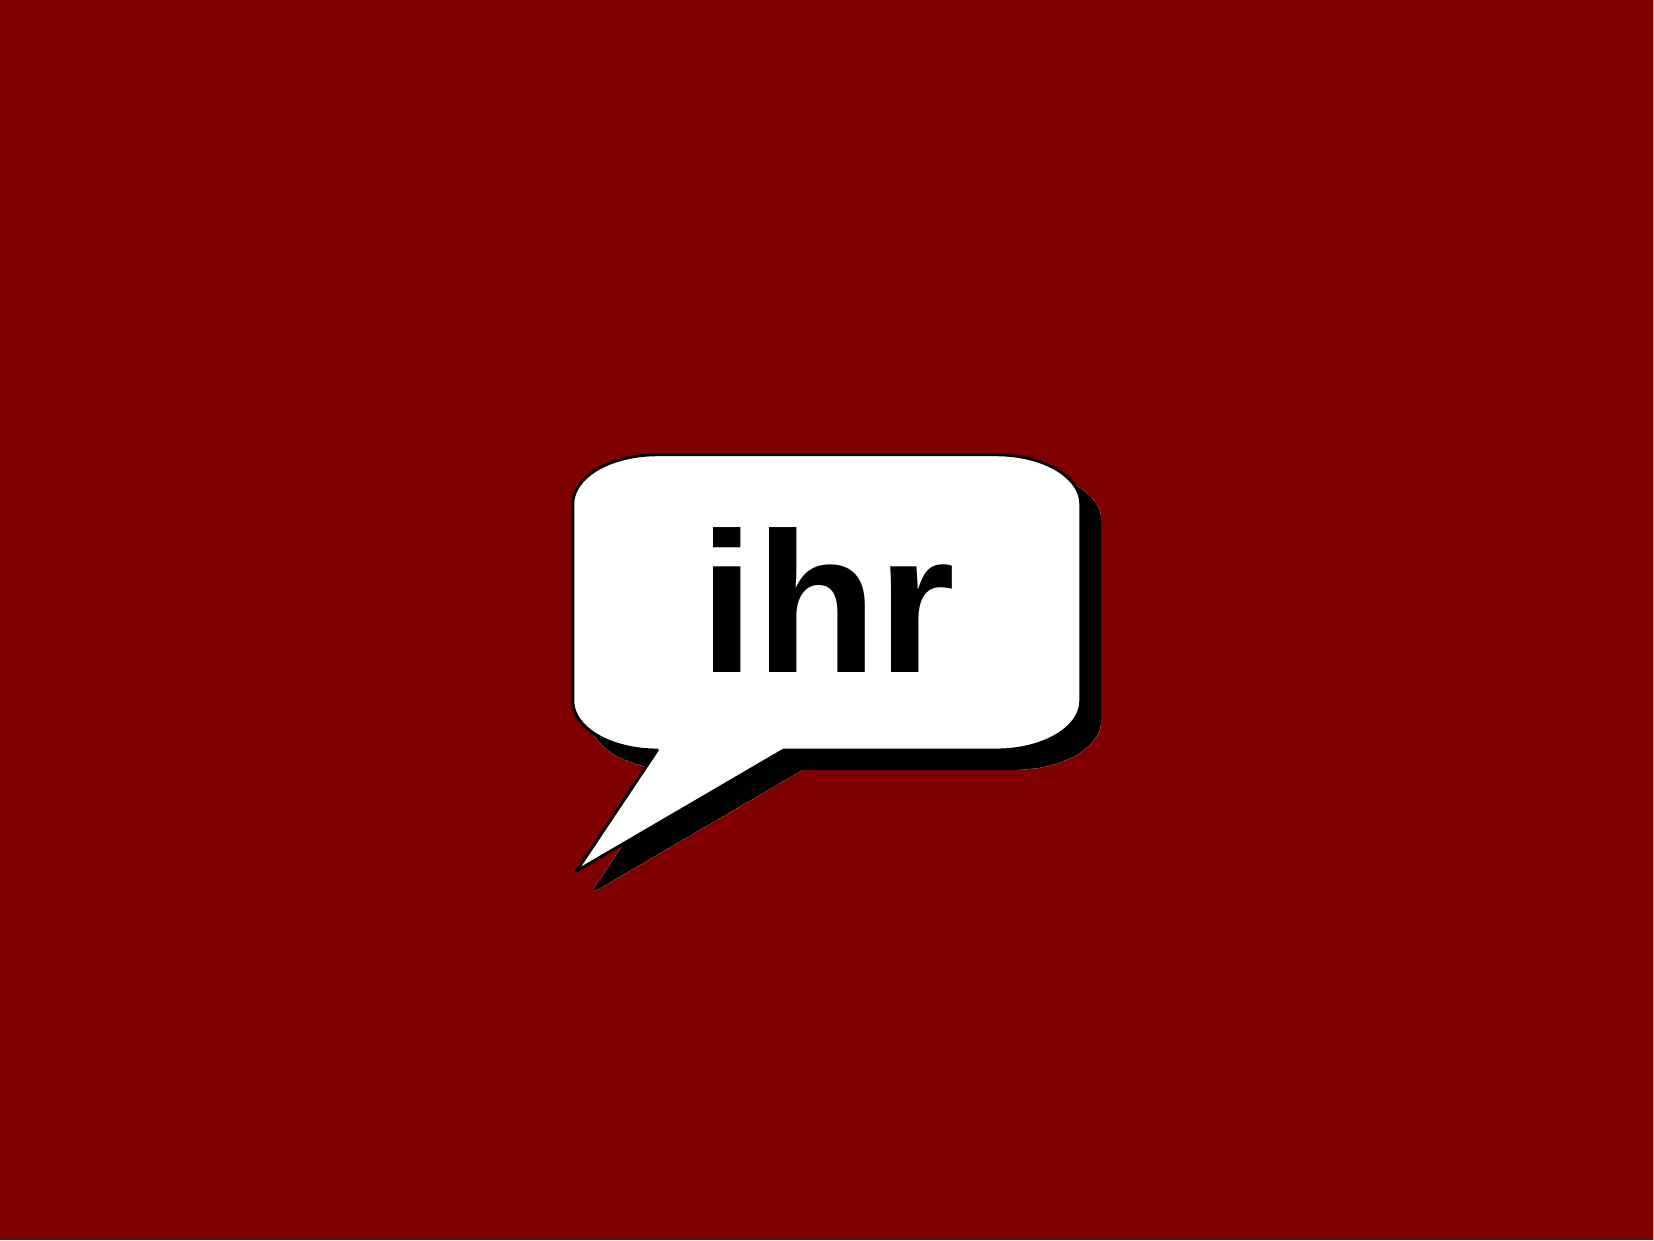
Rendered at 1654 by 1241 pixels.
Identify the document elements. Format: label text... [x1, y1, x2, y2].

text_box ihr [685, 484, 1052, 733]
text_box [572, 454, 1081, 872]
